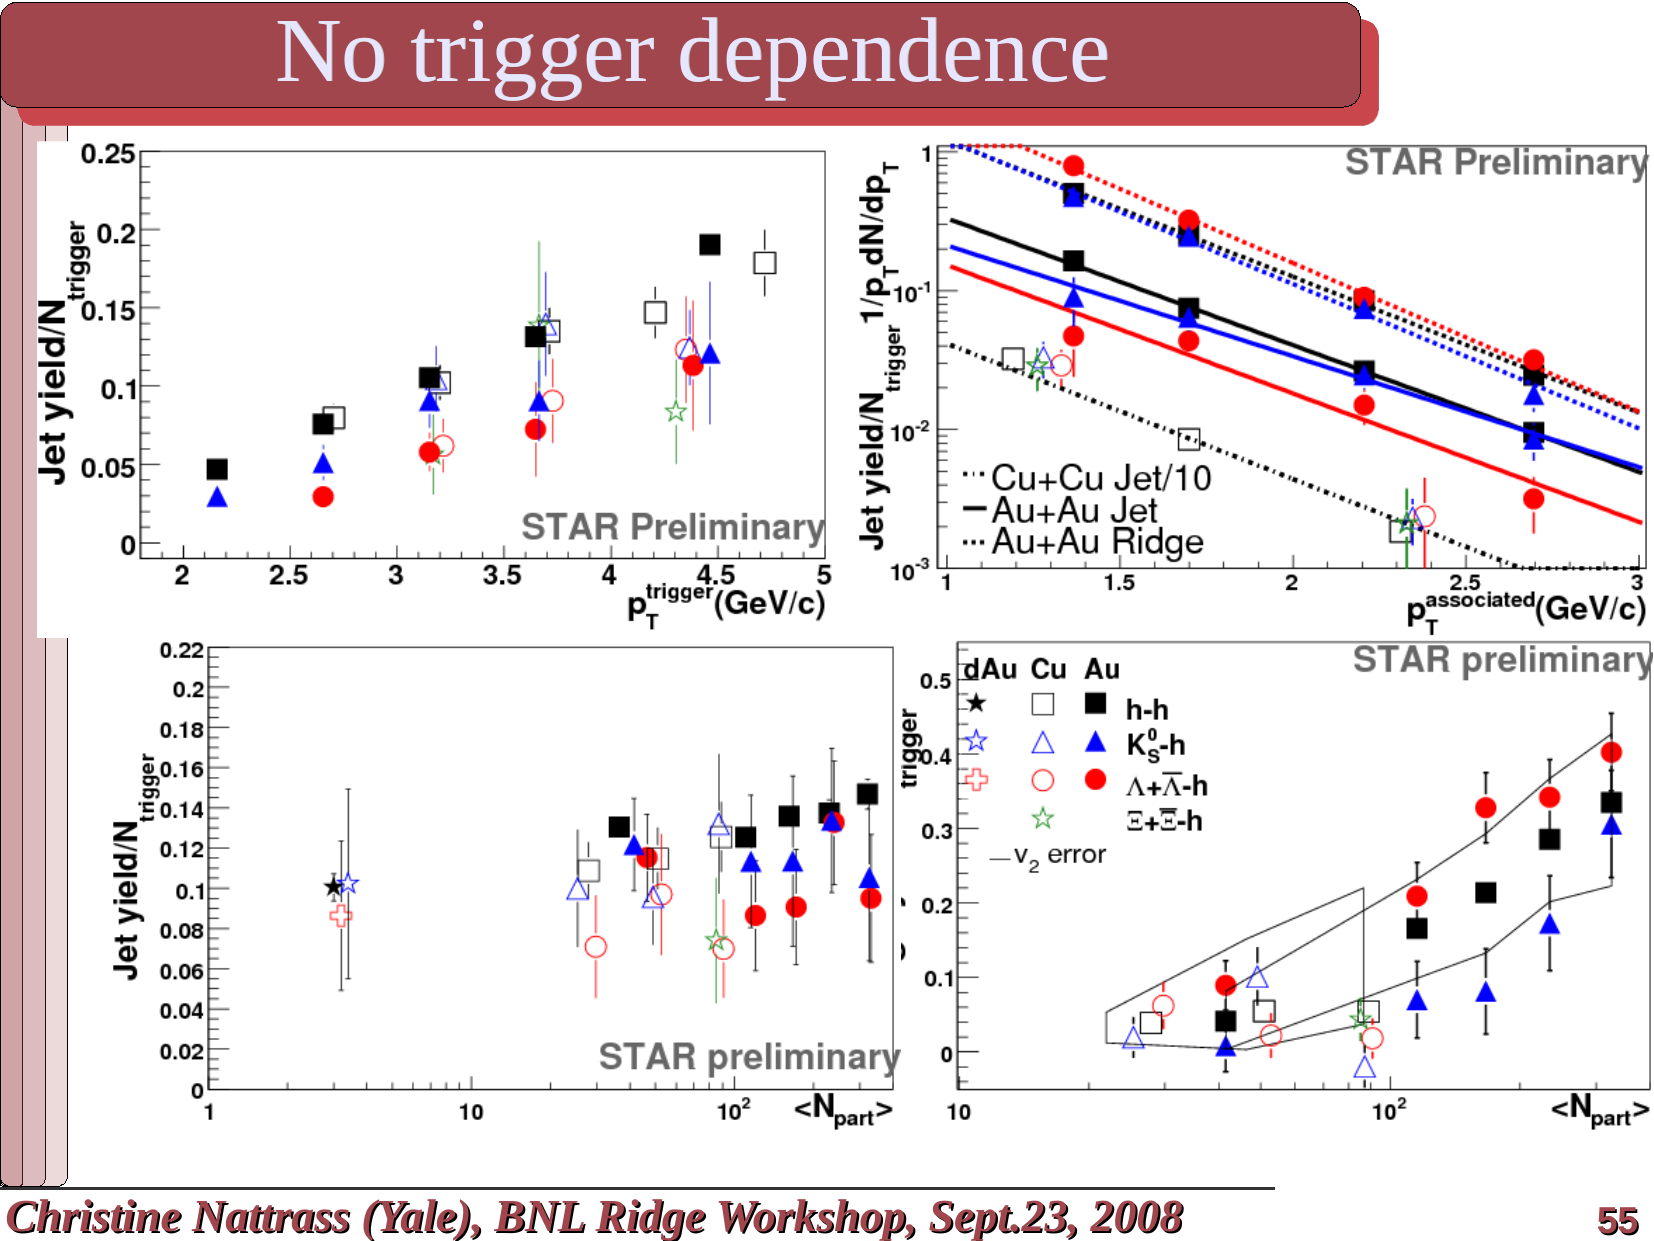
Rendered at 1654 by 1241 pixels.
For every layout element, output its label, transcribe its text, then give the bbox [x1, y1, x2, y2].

title No trigger dependence [0, 0, 1388, 107]
picture [37, 141, 1653, 1134]
chart [150, 150, 1571, 1109]
